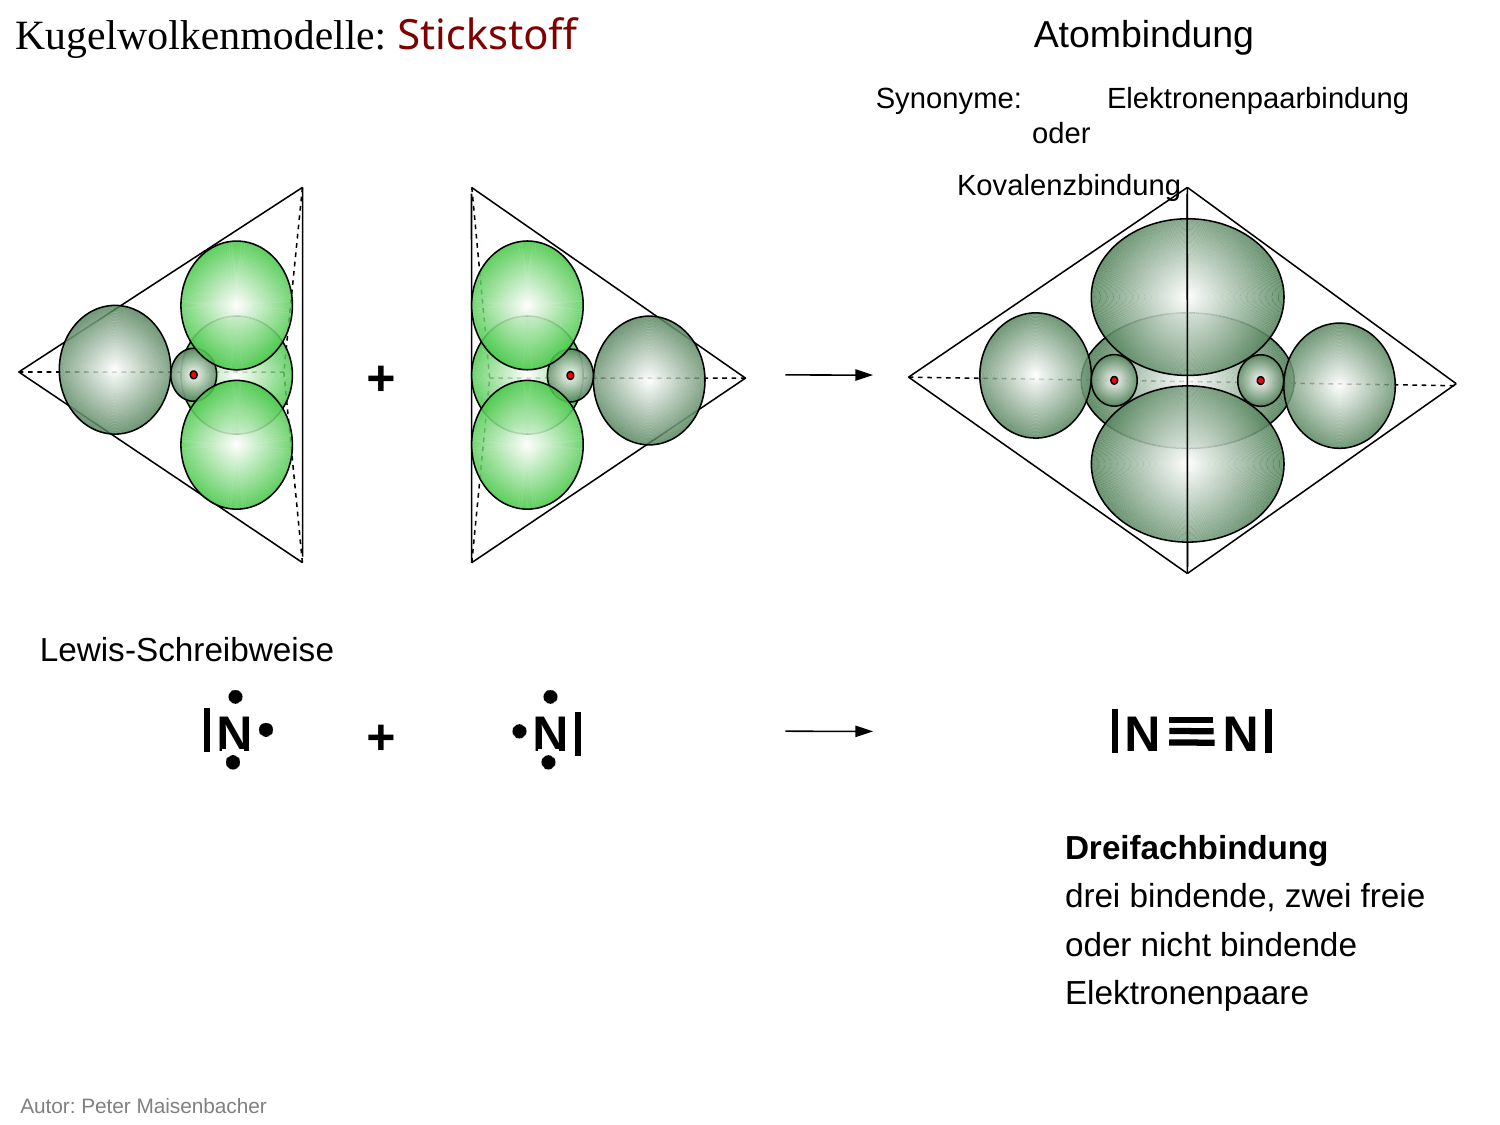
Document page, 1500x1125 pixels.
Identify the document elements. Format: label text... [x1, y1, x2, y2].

text_box [979, 218, 1186, 543]
text_box [471, 241, 706, 510]
text_box Atombindung [1019, 2, 1269, 62]
text_box Lewis-Schreibweise [24, 620, 349, 676]
picture [509, 718, 530, 743]
text_box [59, 241, 293, 510]
text_box + [351, 696, 411, 772]
text_box N [1207, 693, 1275, 769]
text_box [1188, 218, 1396, 543]
picture [538, 750, 559, 774]
text_box N [1109, 693, 1176, 769]
text_box Synonyme: Elektronenpaarbindung oder Kovalenzbindung [861, 72, 1436, 208]
text_box N [517, 693, 584, 769]
picture [222, 750, 244, 774]
picture [225, 684, 246, 708]
picture [255, 717, 277, 741]
text_box Autor: Peter Maisenbacher [0, 1074, 288, 1125]
text_box Kugelwolkenmodelle: Stickstoff [0, 0, 1500, 65]
picture [540, 684, 561, 708]
text_box N [201, 693, 268, 769]
text_box + [351, 337, 411, 413]
text_box Dreifachbindung drei bindende, zwei freie oder nicht bindende Elektronenpaare [1050, 819, 1450, 1067]
